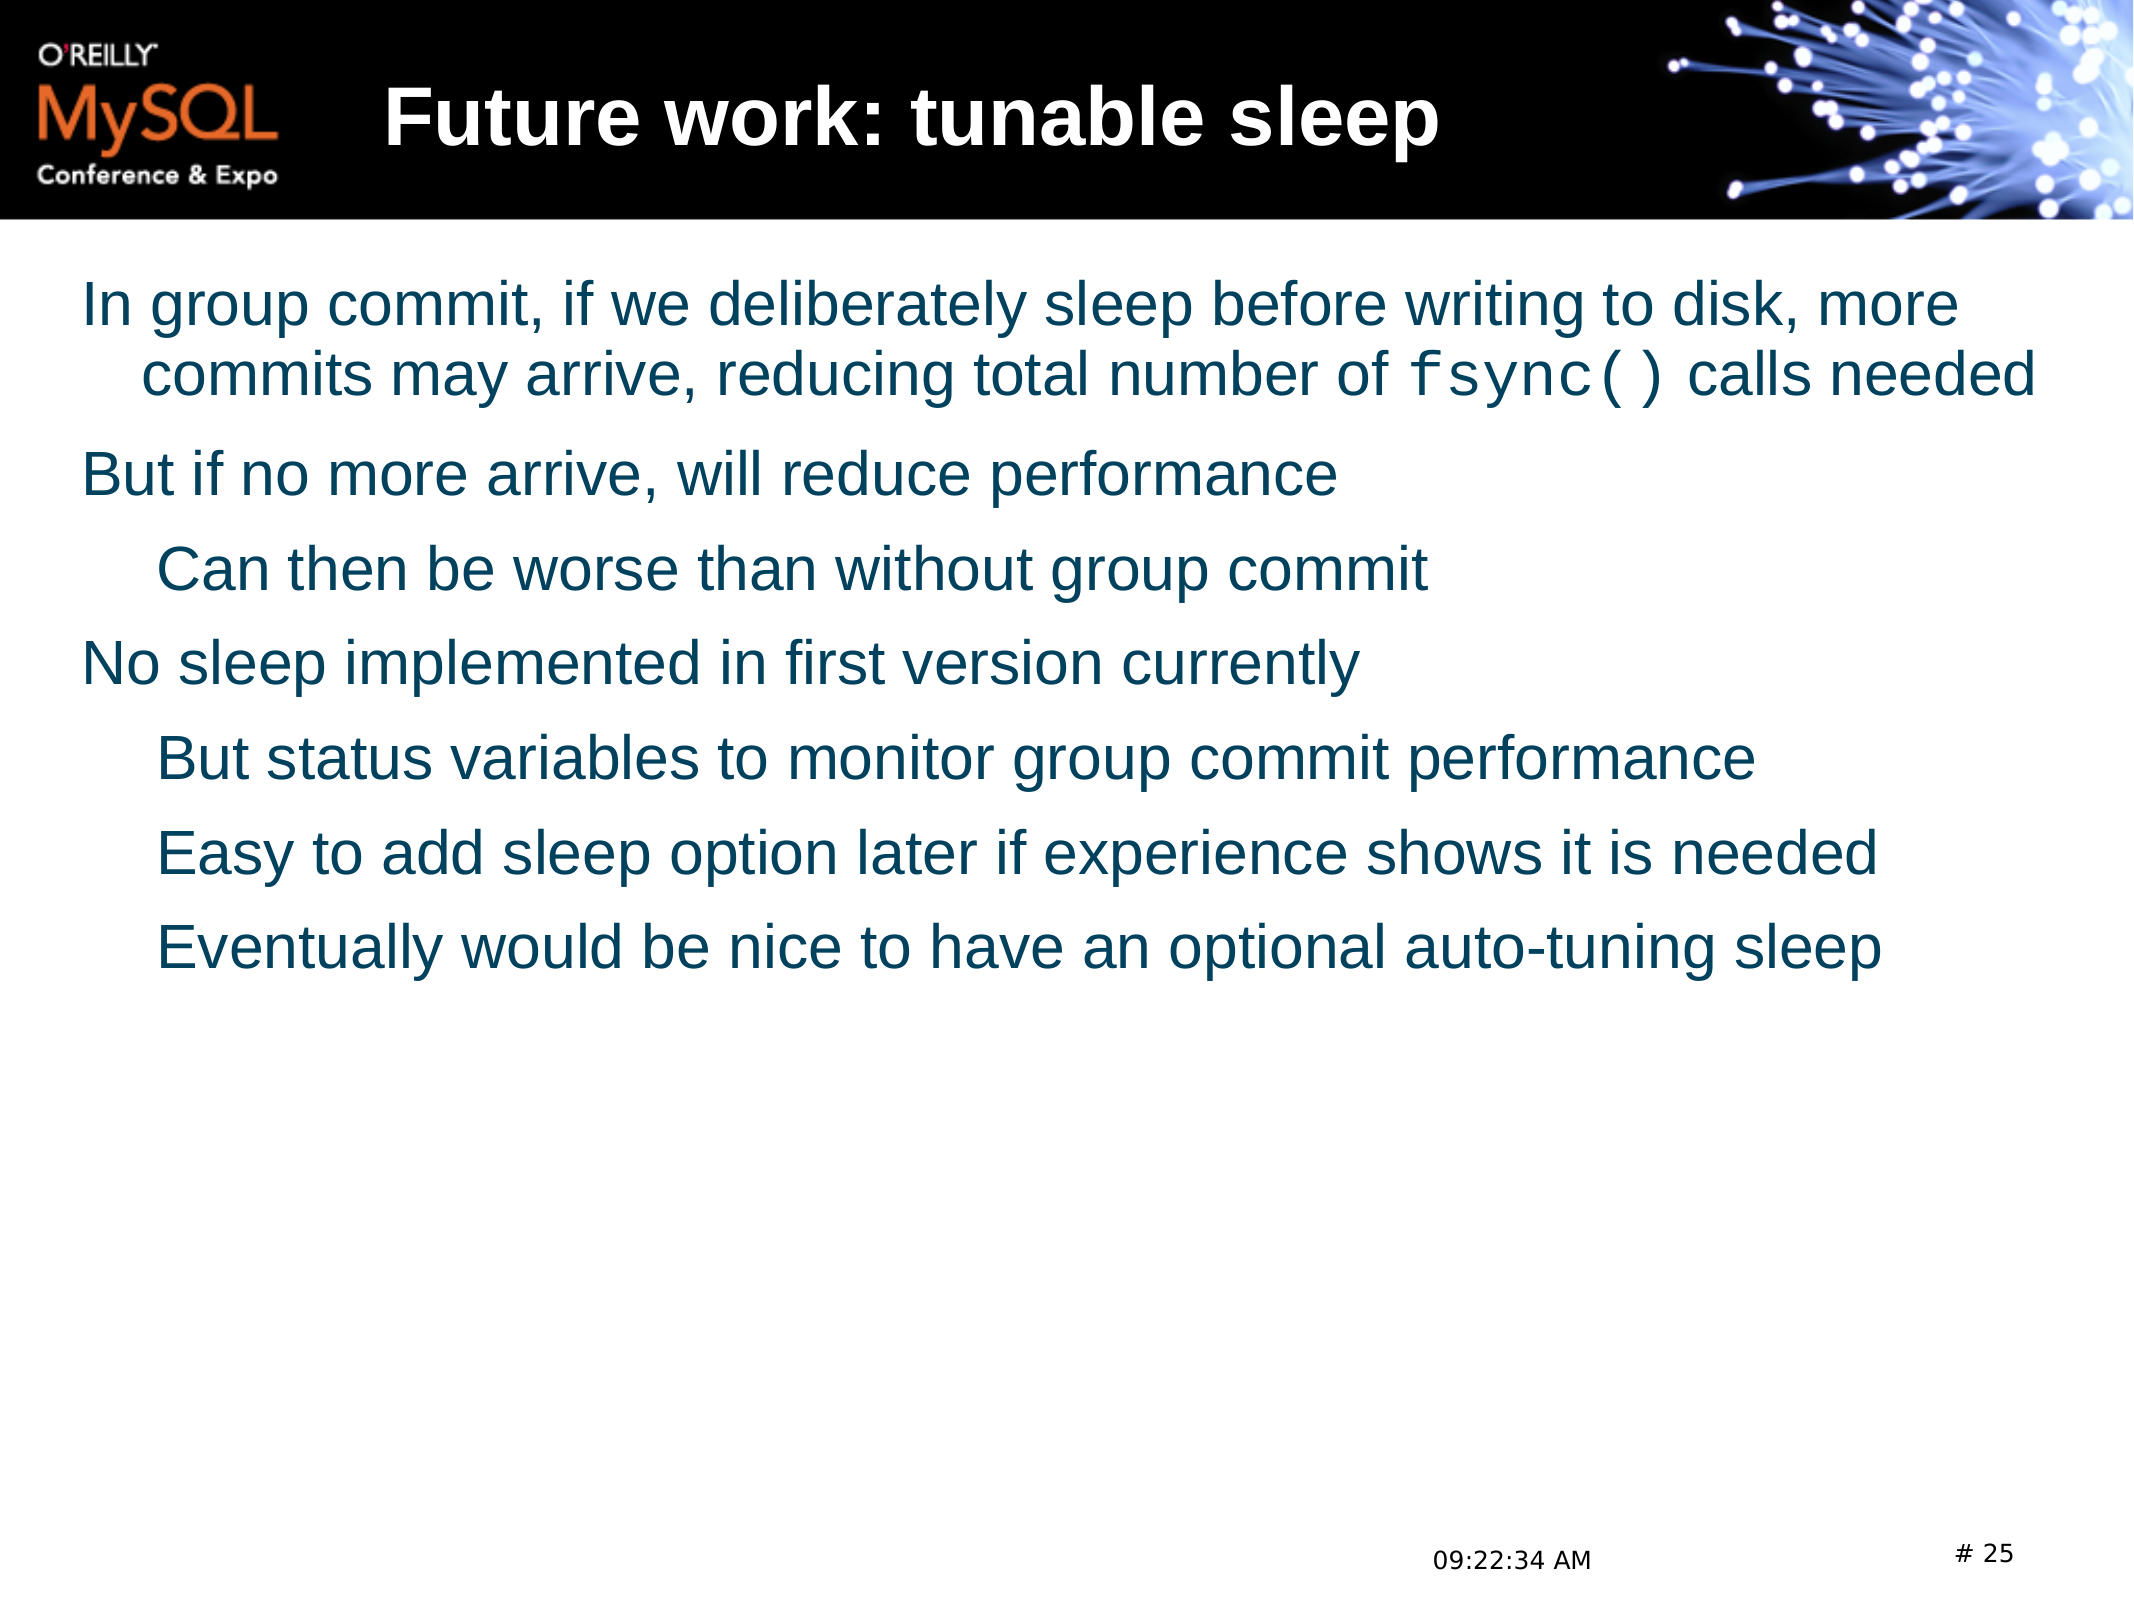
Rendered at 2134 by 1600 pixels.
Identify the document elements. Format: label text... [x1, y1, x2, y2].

list In group commit, if we deliberately sleep before writing to disk, more commits may arrive, reducing total number of fsync() calls needed But if no more arrive, will reduce performance Can then be worse than without group commit No sleep implemented in first version currently But status variables to monitor group commit performance Easy to add sleep option later if experience shows it is needed Eventually would be nice to have an optional auto-tuning sleep [0, 260, 2100, 1335]
title Future work: tunable sleep [374, 38, 2103, 195]
picture [0, 0, 2134, 1600]
